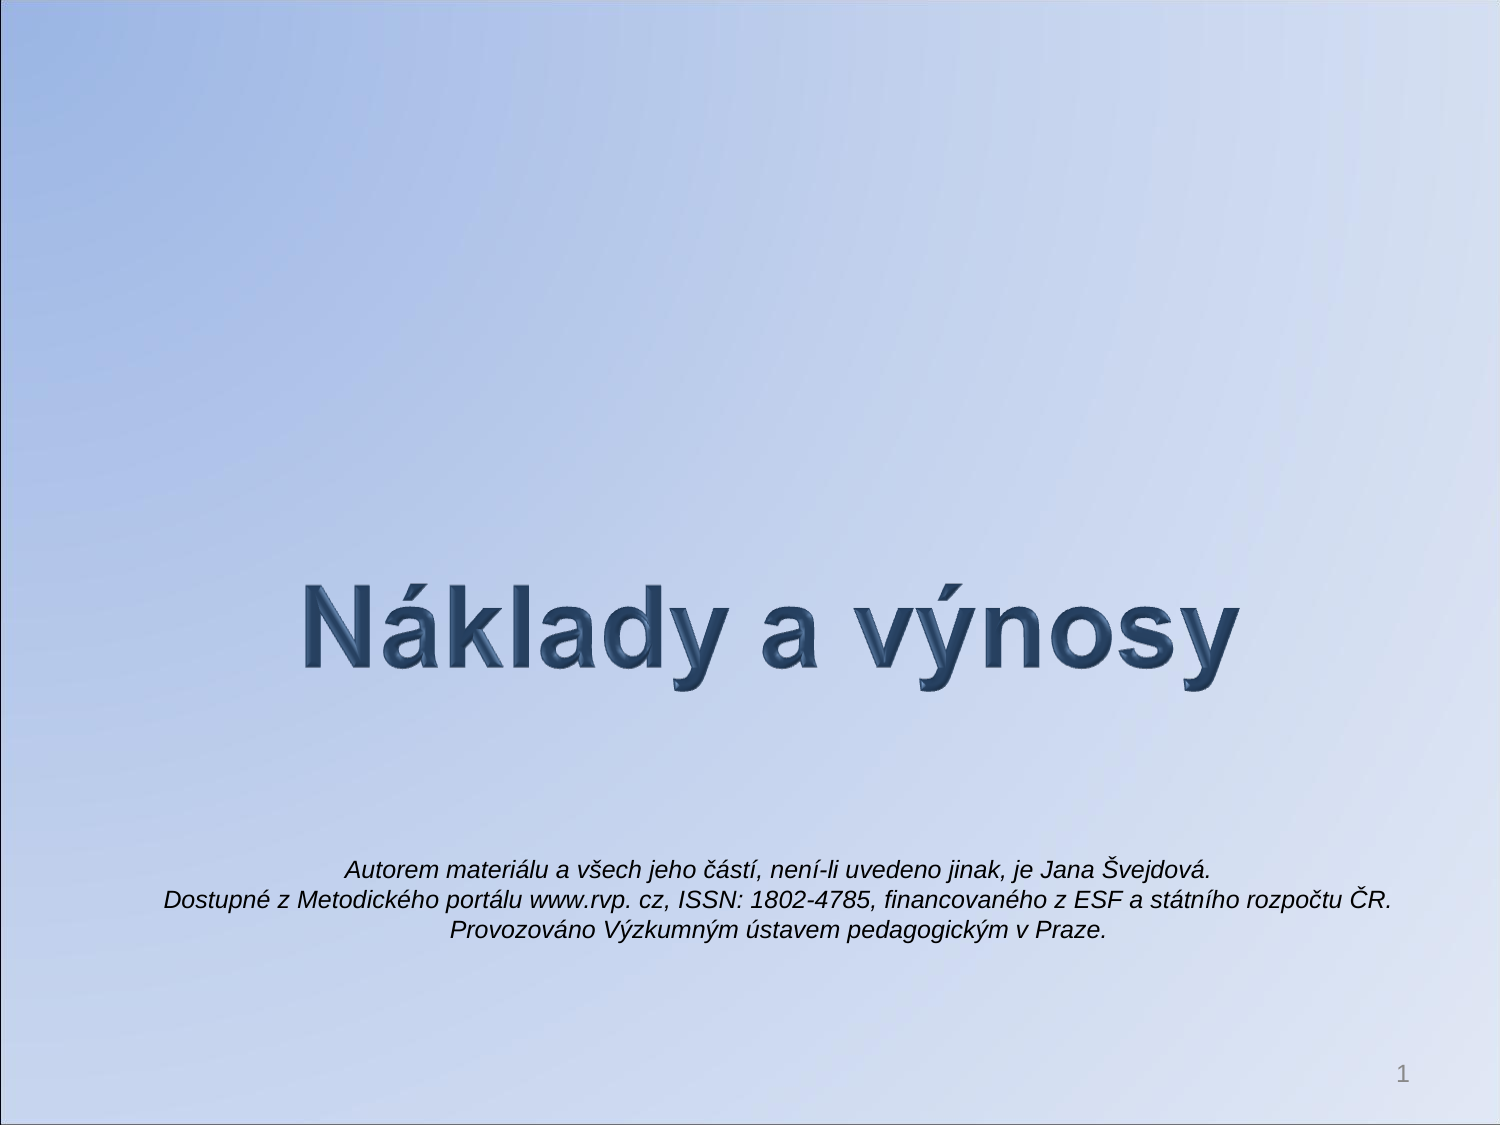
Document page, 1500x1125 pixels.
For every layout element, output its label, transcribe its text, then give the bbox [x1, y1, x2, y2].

picture [0, 0, 1500, 1125]
text_box <číslo> [1074, 1042, 1426, 1103]
text_box Autorem materiálu a všech jeho částí, není-li uvedeno jinak, je Jana Švejdová. Dostupné z Metodického portálu www.rvp. cz, ISSN: 1802-4785, financovaného z ESF a státního rozpočtu ČR. Provozováno Výzkumným ústavem pedagogickým v Praze. [100, 846, 1459, 971]
